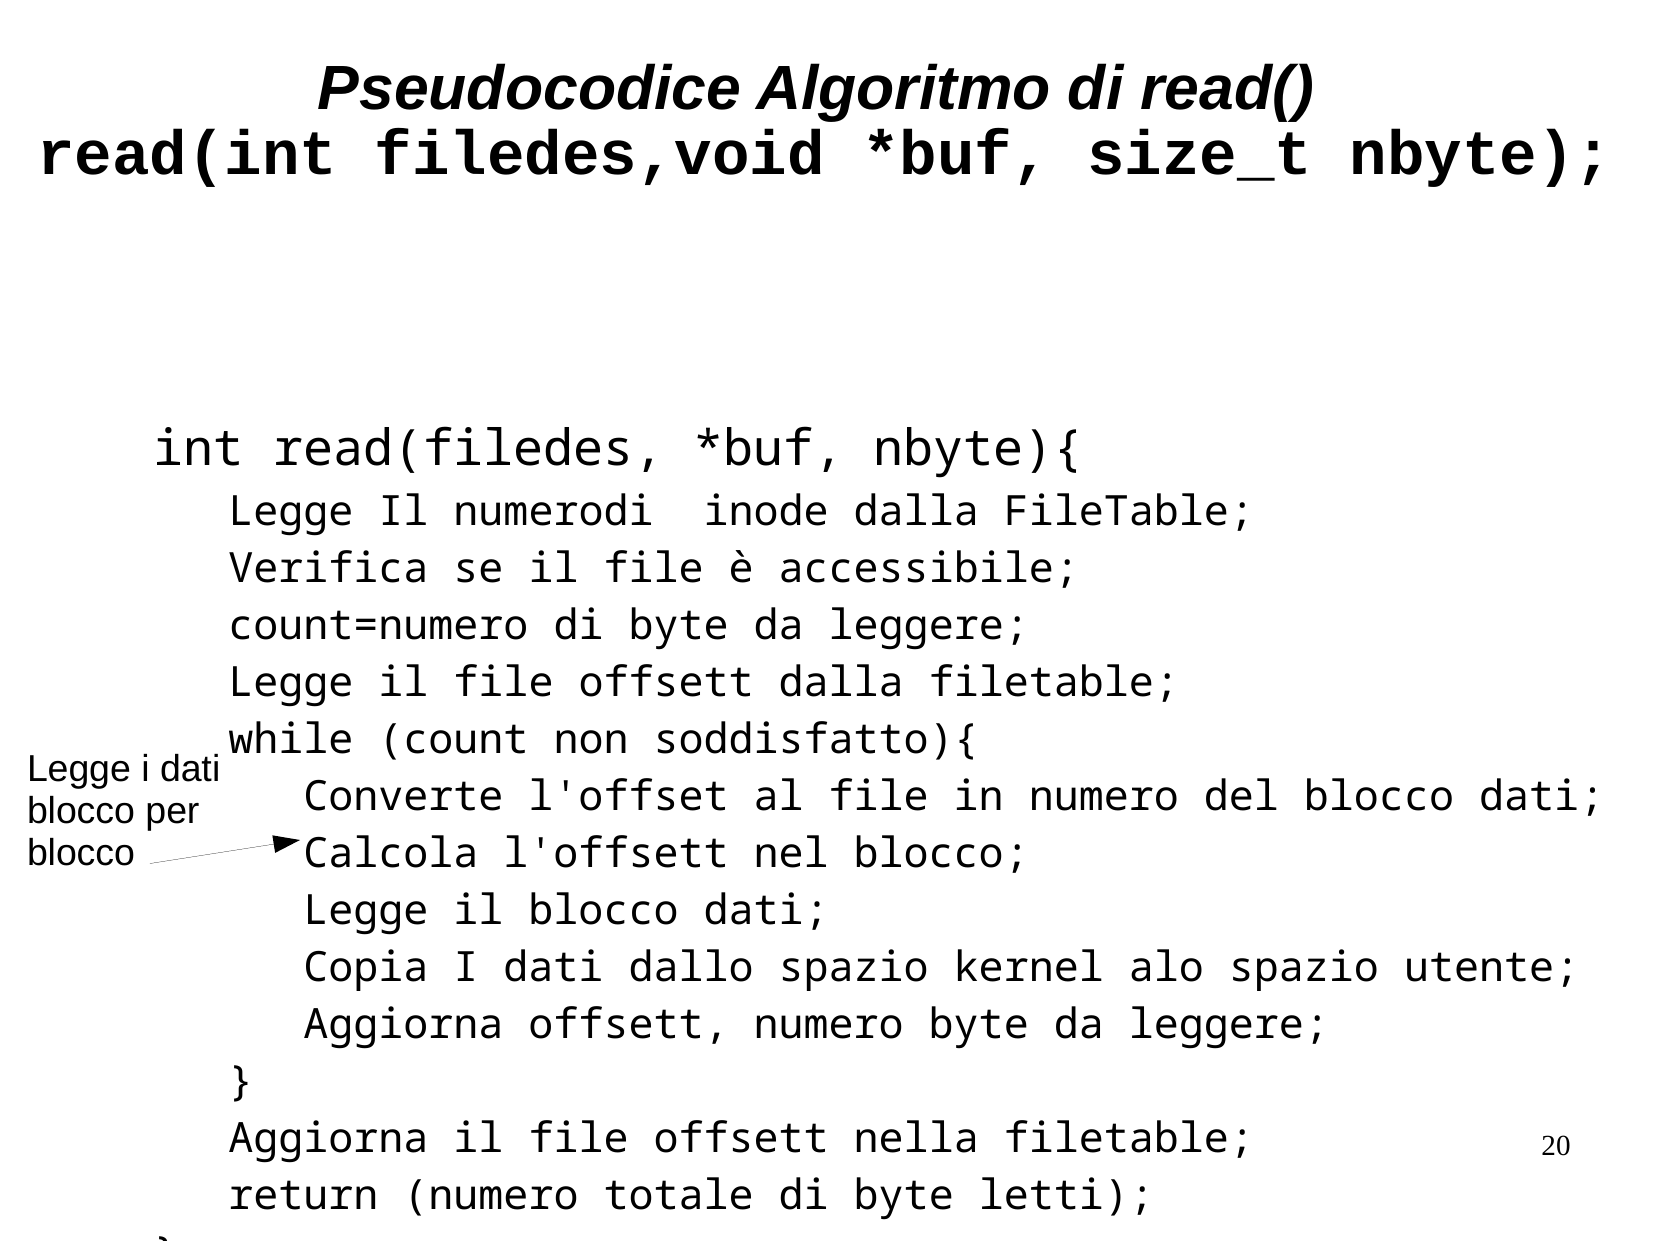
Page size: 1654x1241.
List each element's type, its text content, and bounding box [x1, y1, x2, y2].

text_box int read(filedes, *buf, nbyte){ Legge Il numerodi inode dalla FileTable; Verifica se il file è accessibile; count=numero di byte da leggere; Legge il file offsett dalla filetable; while (count non soddisfatto){ Converte l'offset al file in numero del blocco dati; Calcola l'offsett nel blocco; Legge il blocco dati; Copia I dati dallo spazio kernel alo spazio utente; Aggiorna offsett, numero byte da leggere; } Aggiorna il file offsett nella filetable; return (numero totale di byte letti); } [138, 405, 1654, 1158]
title Pseudocodice Algoritmo di read() read(int filedes,void *buf, size_t nbyte); [30, 19, 1621, 227]
text_box Legge i dati blocco per blocco [12, 740, 358, 882]
